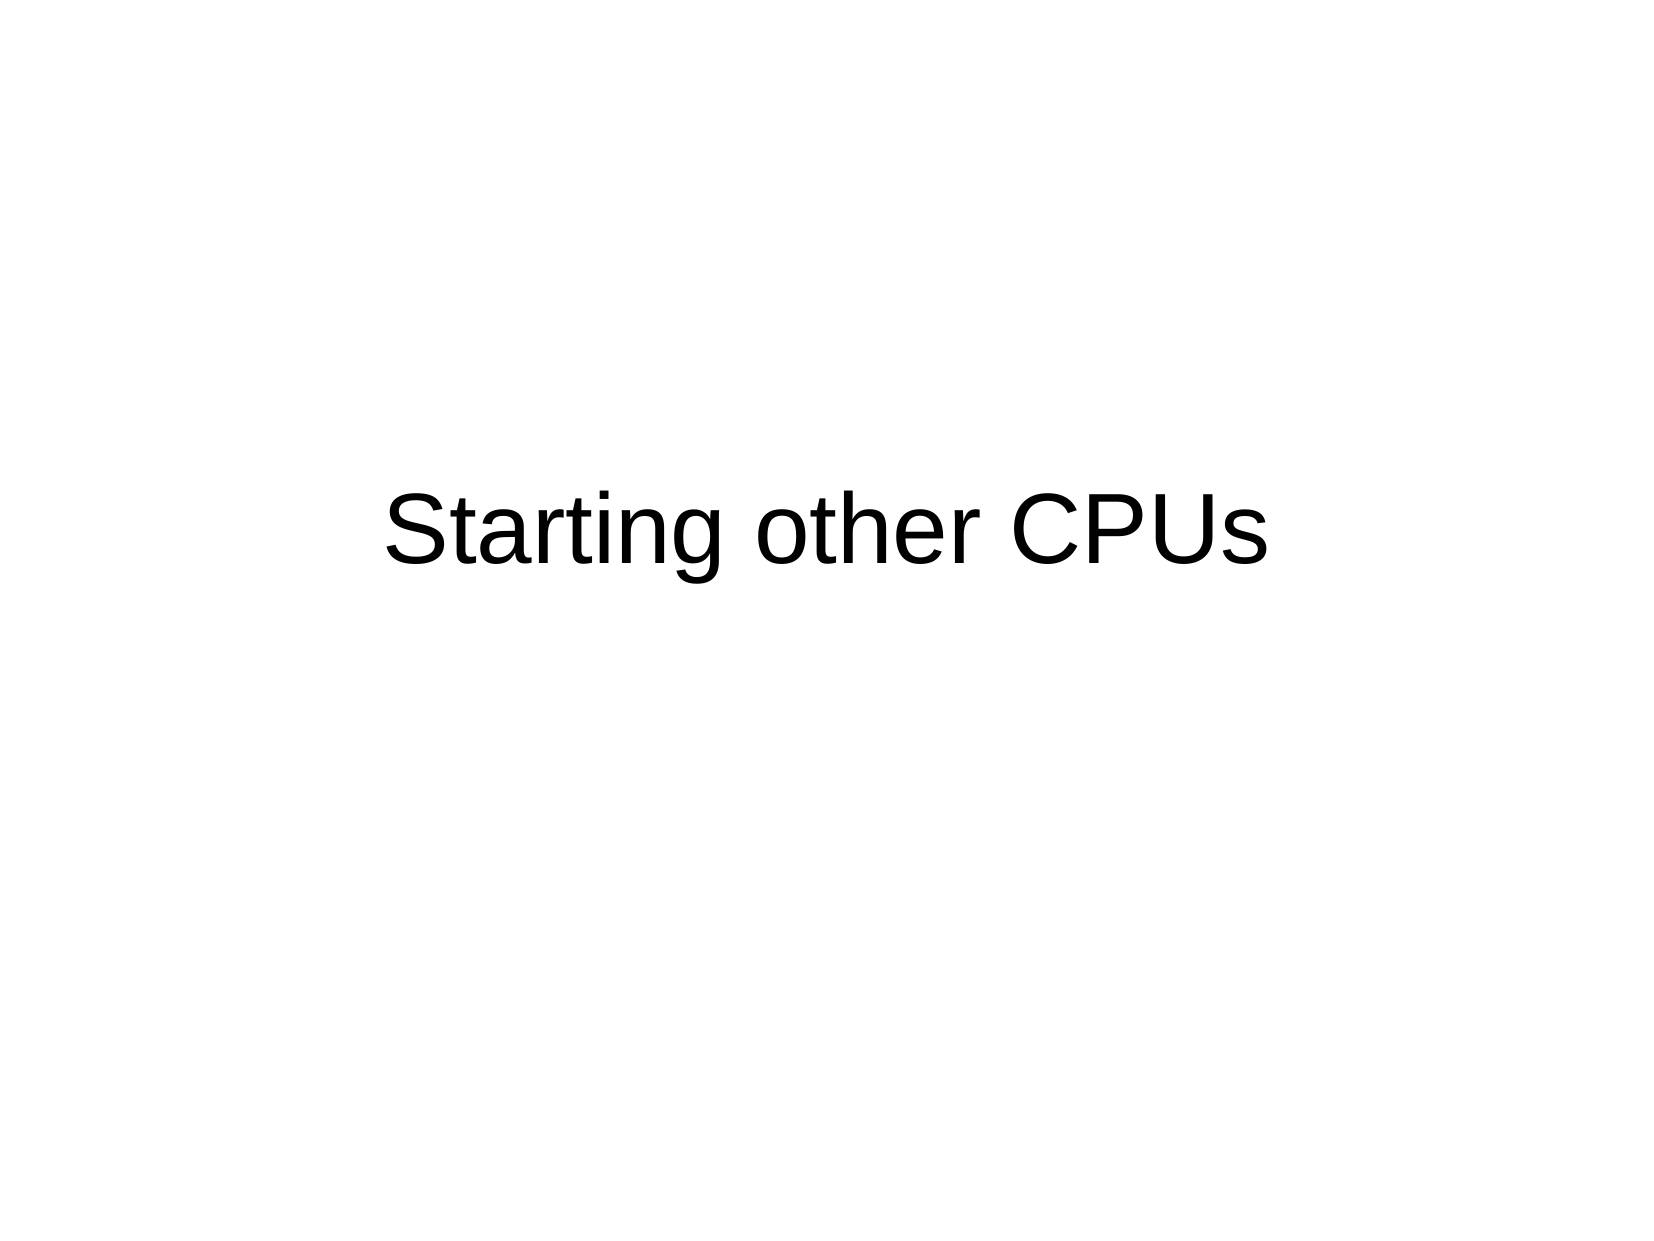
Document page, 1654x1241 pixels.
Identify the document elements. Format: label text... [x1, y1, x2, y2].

subtitle Starting other CPUs [82, 49, 1571, 1010]
